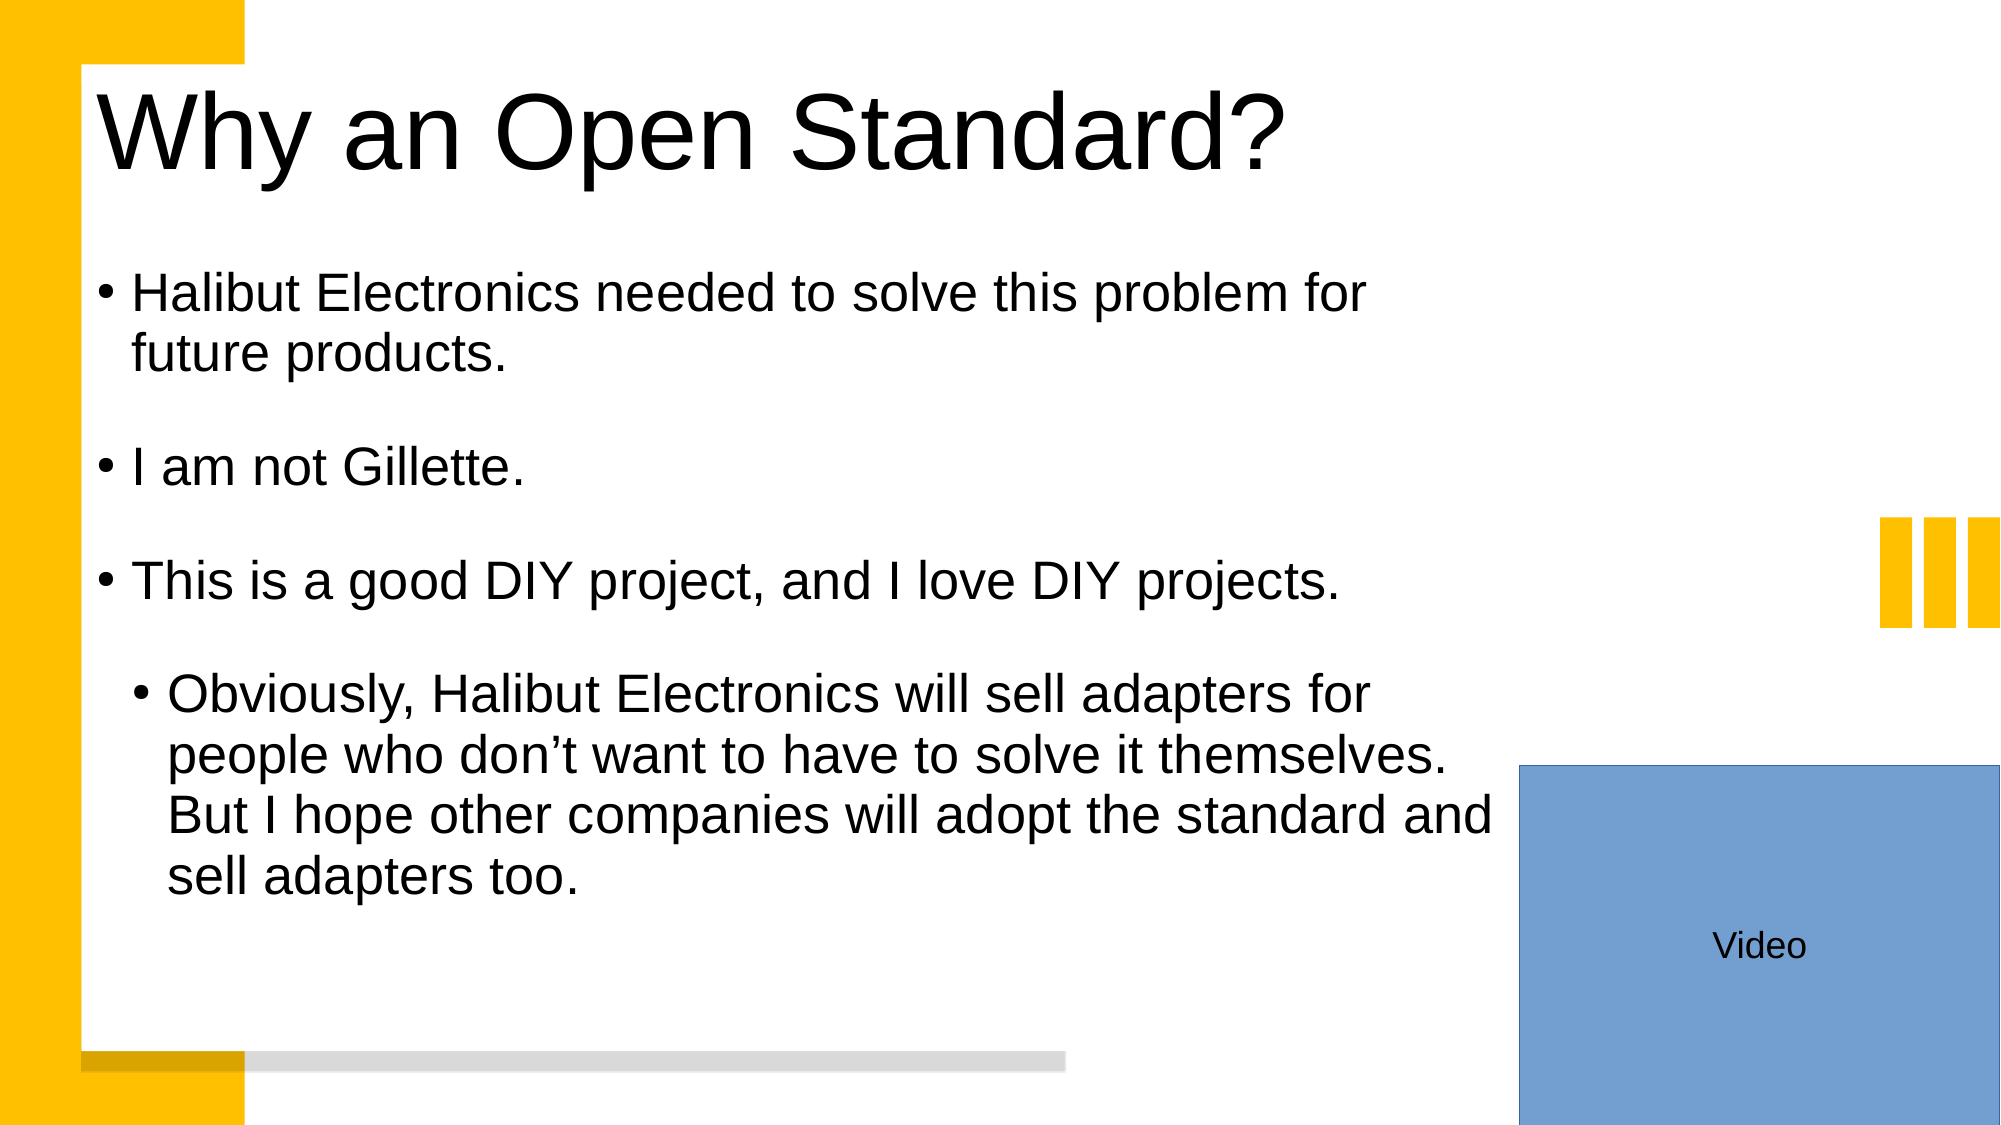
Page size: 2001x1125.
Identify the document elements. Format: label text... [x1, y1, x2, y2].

text_box Why an Open Standard? [81, 64, 1921, 201]
text_box [0, 0, 2000, 1125]
text_box Halibut Electronics needed to solve this problem for future products. I am not Gillette. This is a good DIY project, and I love DIY projects. Obviously, Halibut Electronics will sell adapters for people who don’t want to have to solve it themselves. But I hope other companies will adopt the standard and sell adapters too. [81, 254, 1516, 1036]
text_box Video [1519, 765, 2000, 1125]
